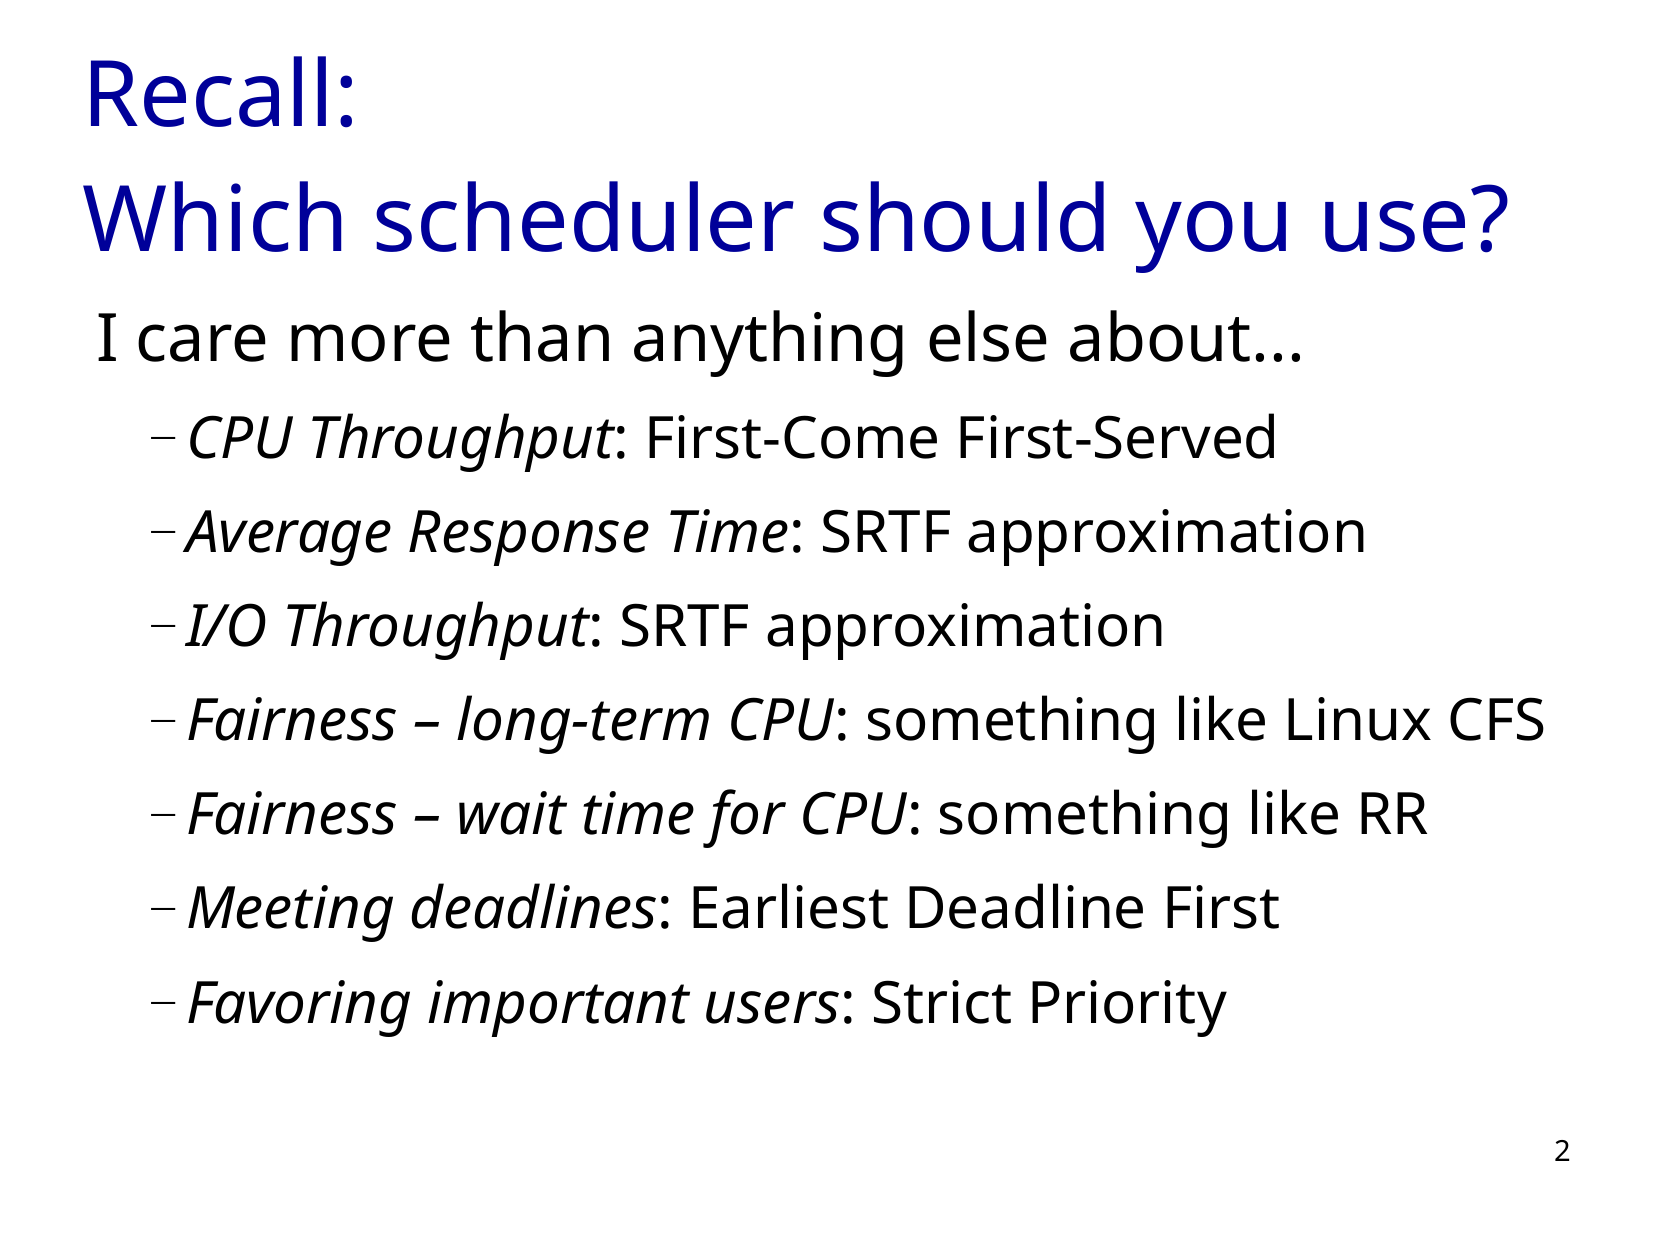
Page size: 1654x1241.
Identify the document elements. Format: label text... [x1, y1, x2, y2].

title Recall: Which scheduler should you use? [82, 49, 1571, 257]
list I care more than anything else about... CPU Throughput: First-Come First-Served Average Response Time: SRTF approximation I/O Throughput: SRTF approximation Fairness – long-term CPU: something like Linux CFS Fairness – wait time for CPU: something like RR Meeting deadlines: Earliest Deadline First Favoring important users: Strict Priority [60, 290, 1571, 1096]
